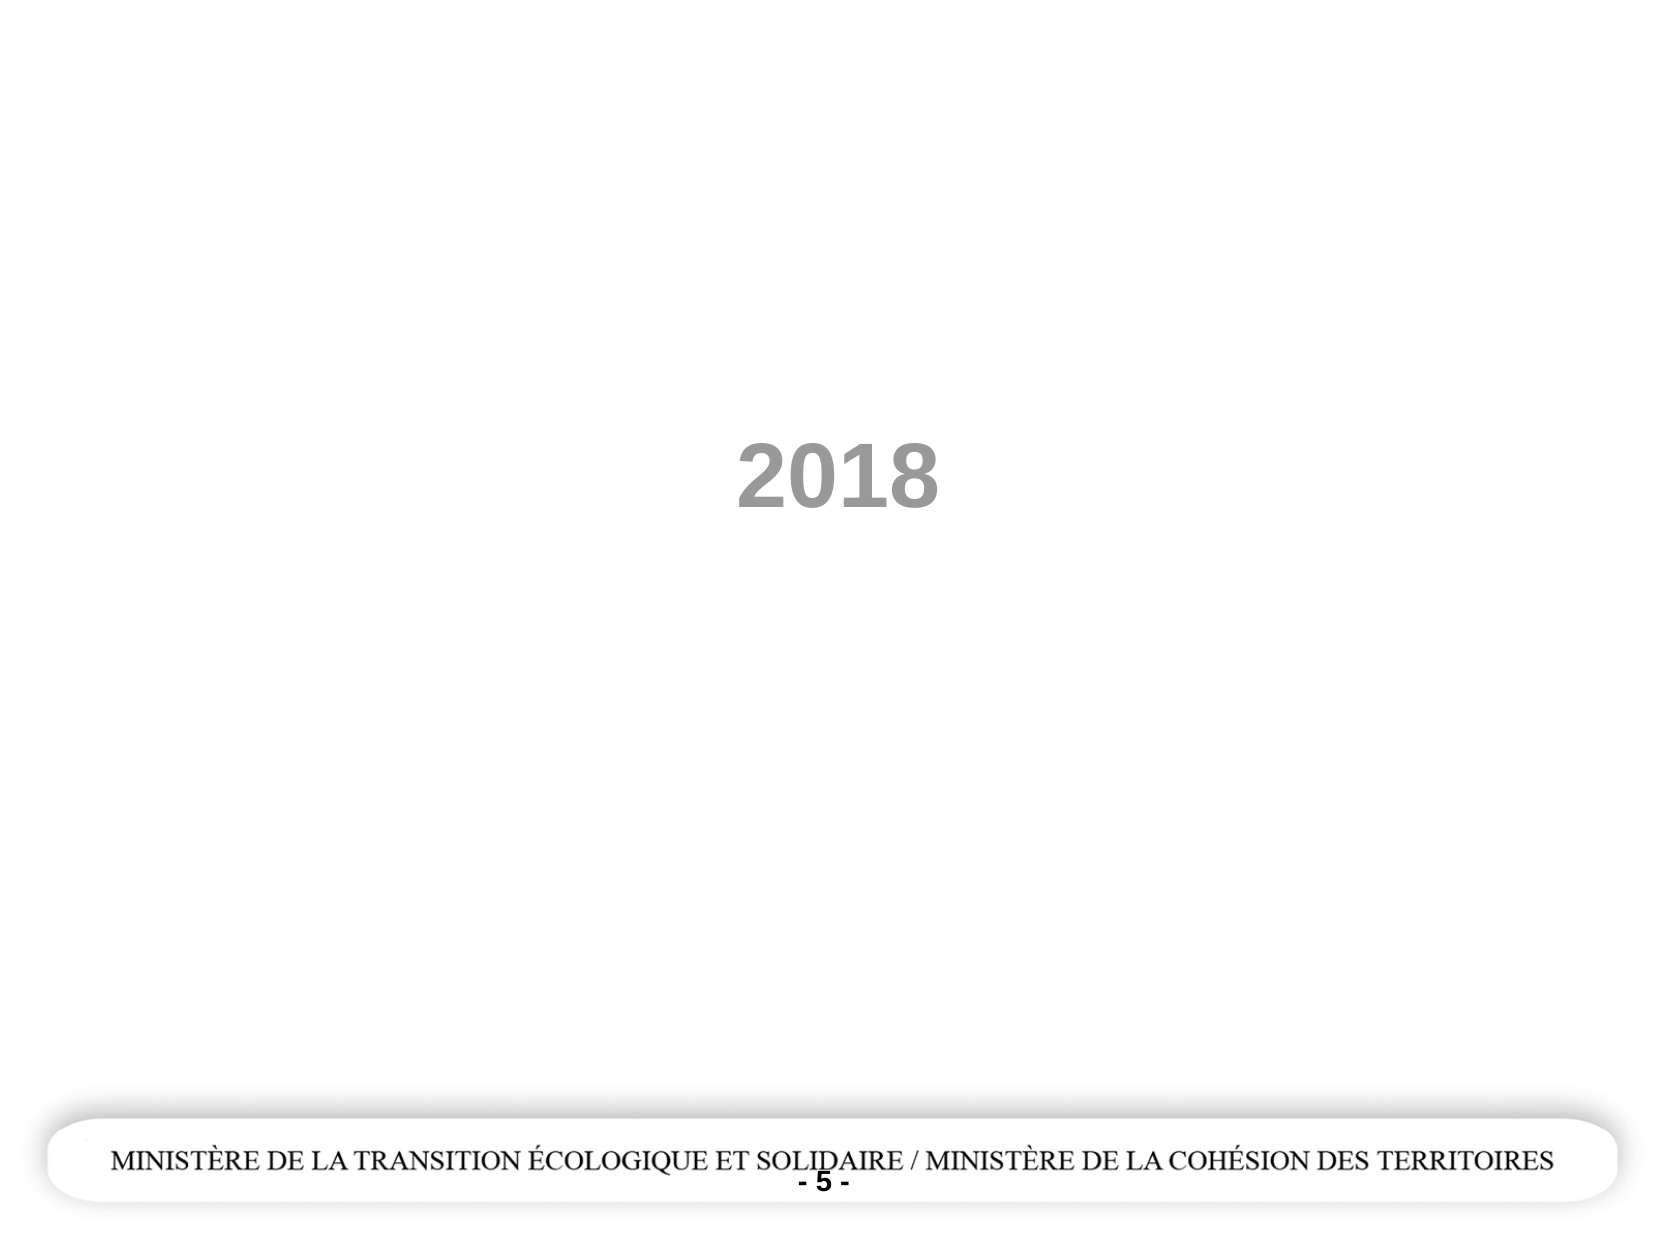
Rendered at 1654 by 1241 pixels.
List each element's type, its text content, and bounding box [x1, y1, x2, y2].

title 2018 [94, 372, 1583, 580]
picture [7, 4, 1654, 1241]
